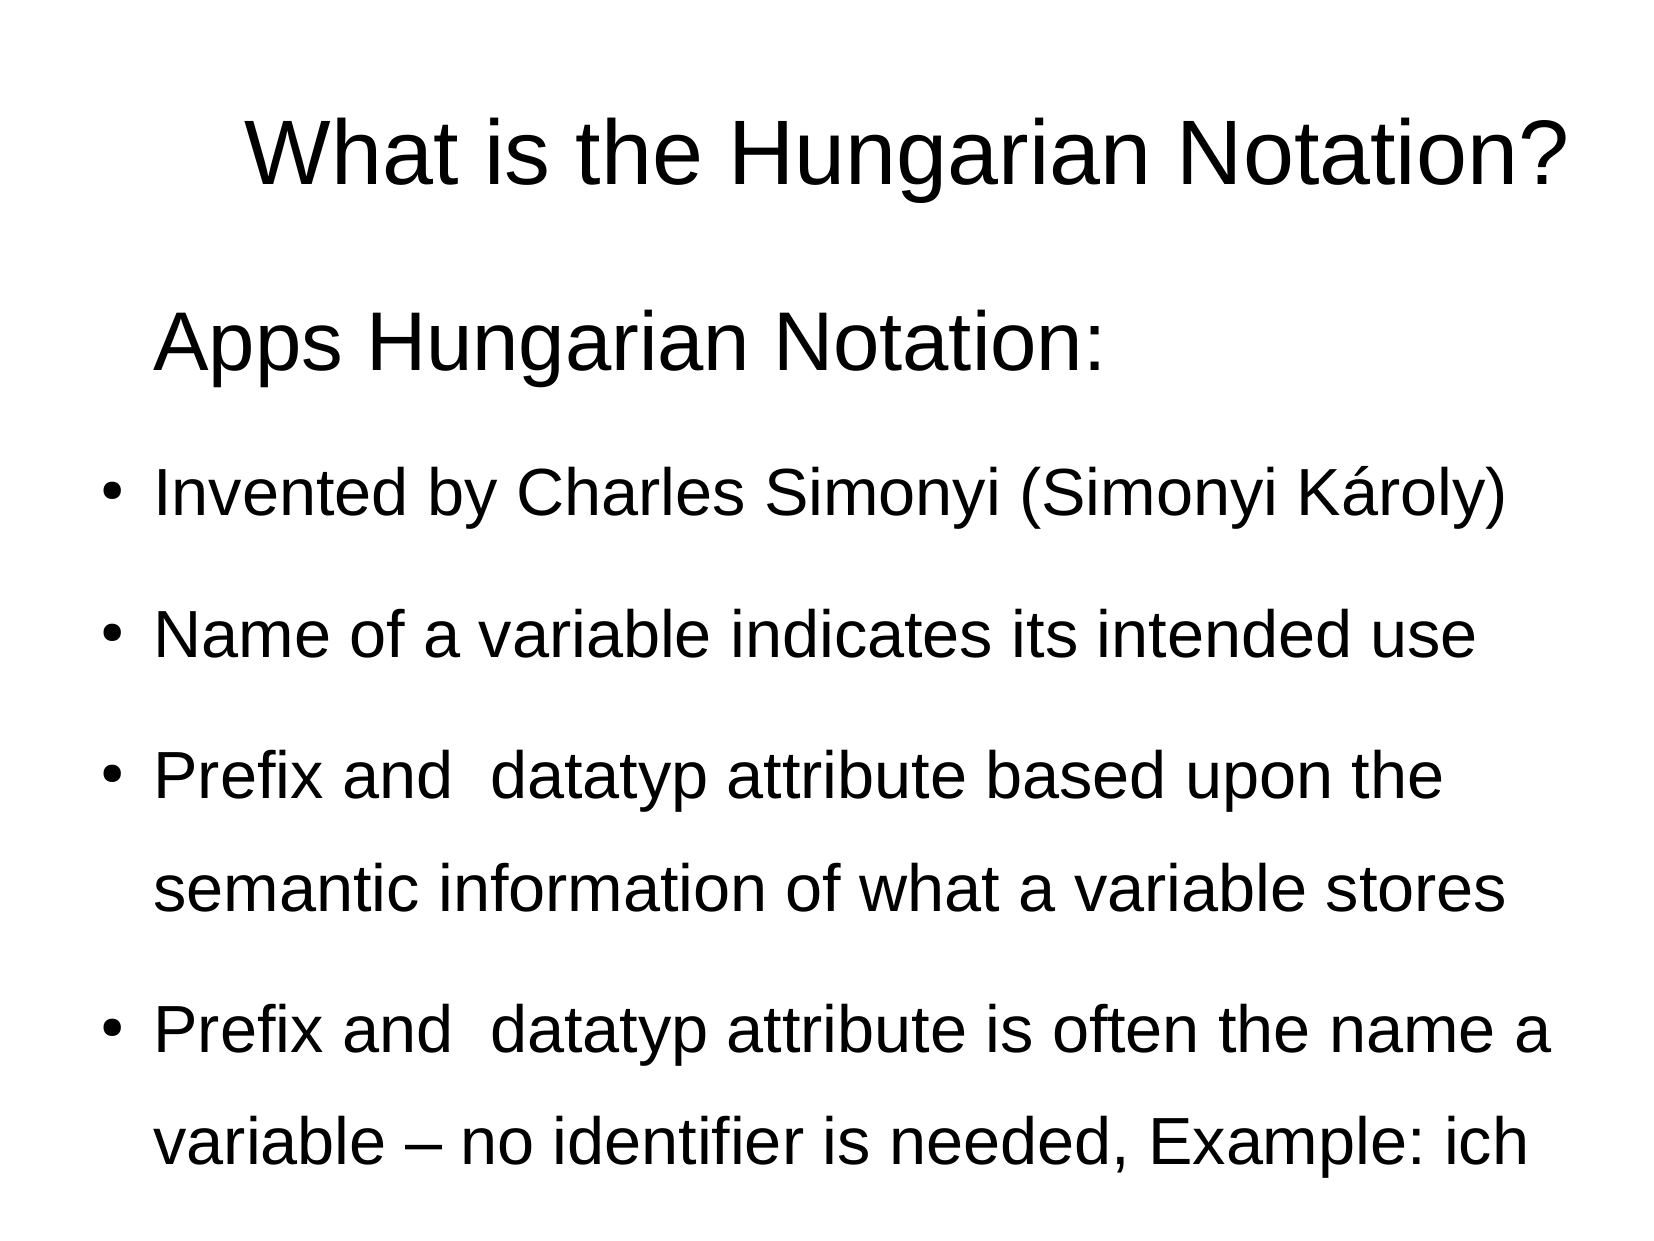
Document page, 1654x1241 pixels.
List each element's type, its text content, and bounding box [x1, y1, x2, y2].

title What is the Hungarian Notation? [82, 49, 1571, 257]
list Apps Hungarian Notation: Invented by Charles Simonyi (Simonyi Károly) Name of a variable indicates its intended use Prefix and datatyp attribute based upon the semantic information of what a variable stores Prefix and datatyp attribute is often the name a variable – no identifier is needed, Example: ich [82, 295, 1571, 1229]
